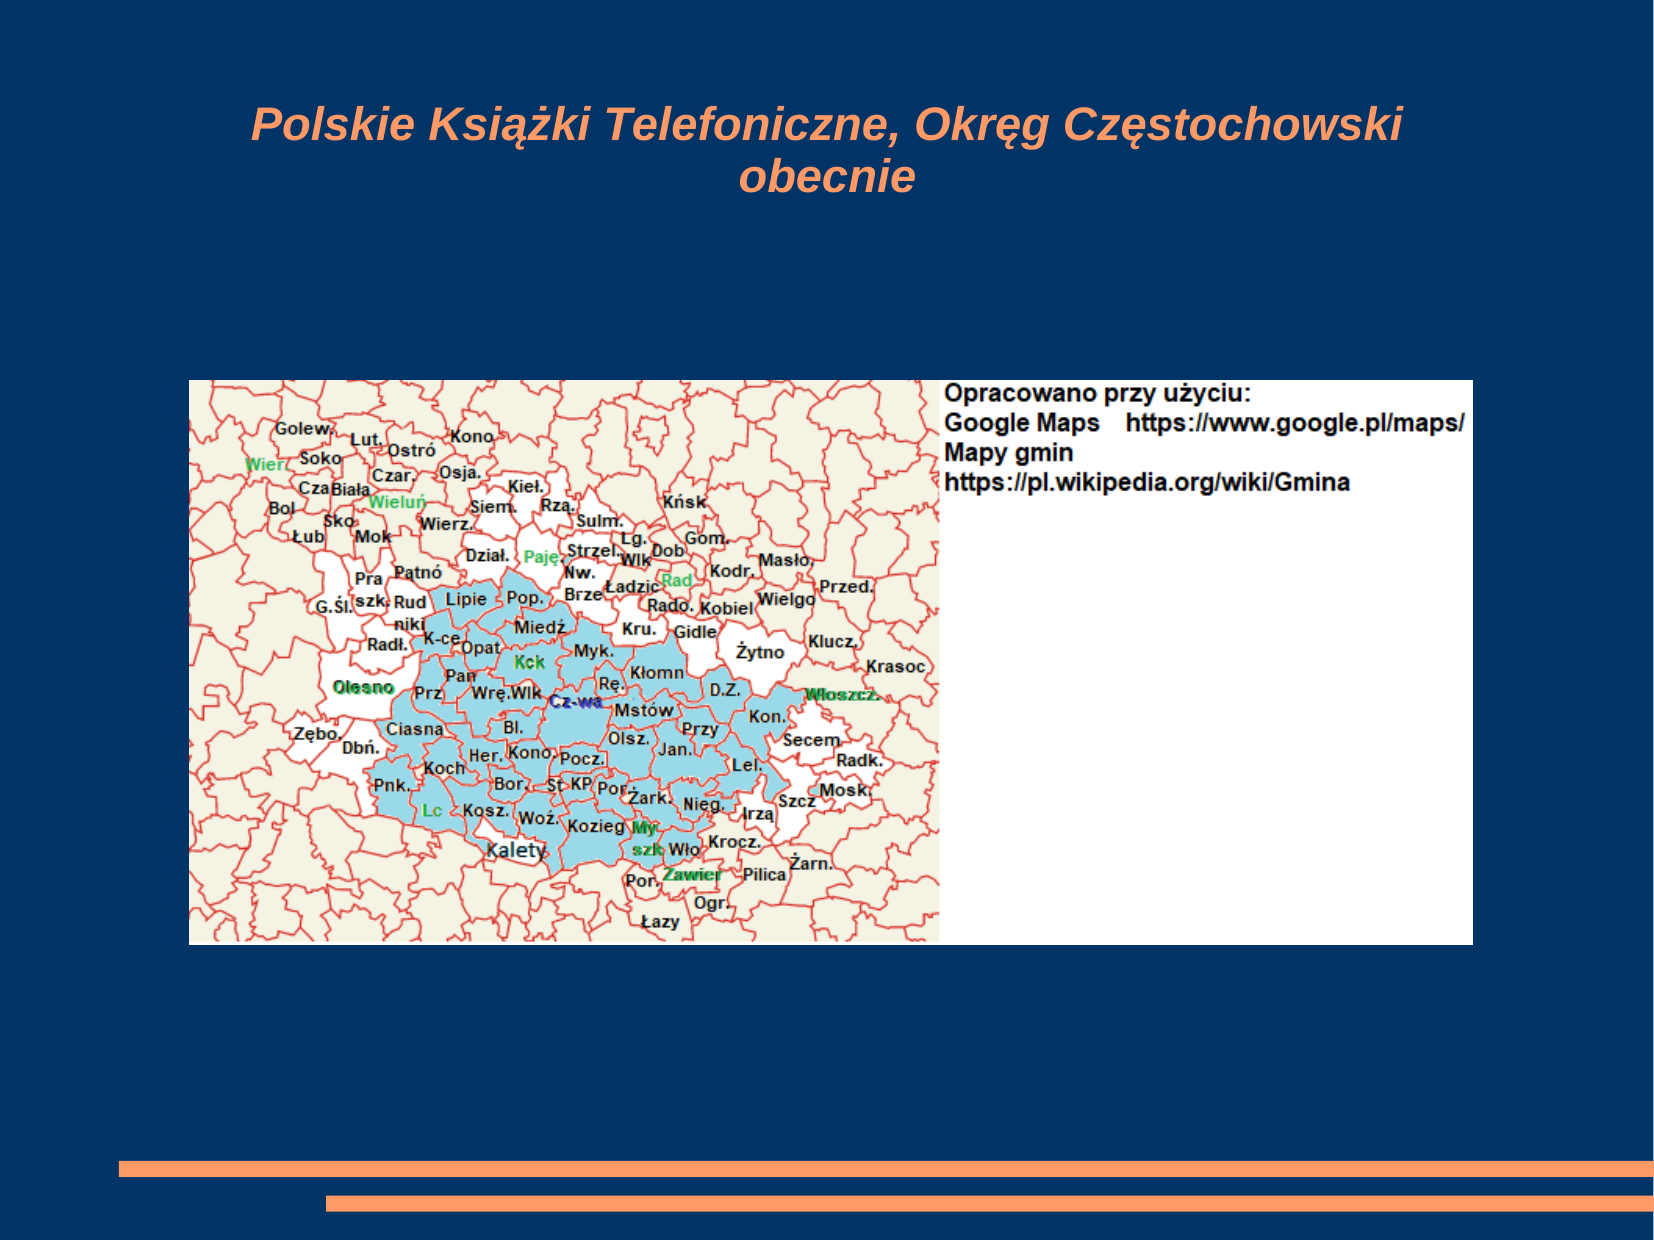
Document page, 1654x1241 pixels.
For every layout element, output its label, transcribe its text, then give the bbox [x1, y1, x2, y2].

picture [189, 380, 1473, 946]
title Polskie Książki Telefoniczne, Okręg Częstochowski obecnie [121, 46, 1534, 254]
